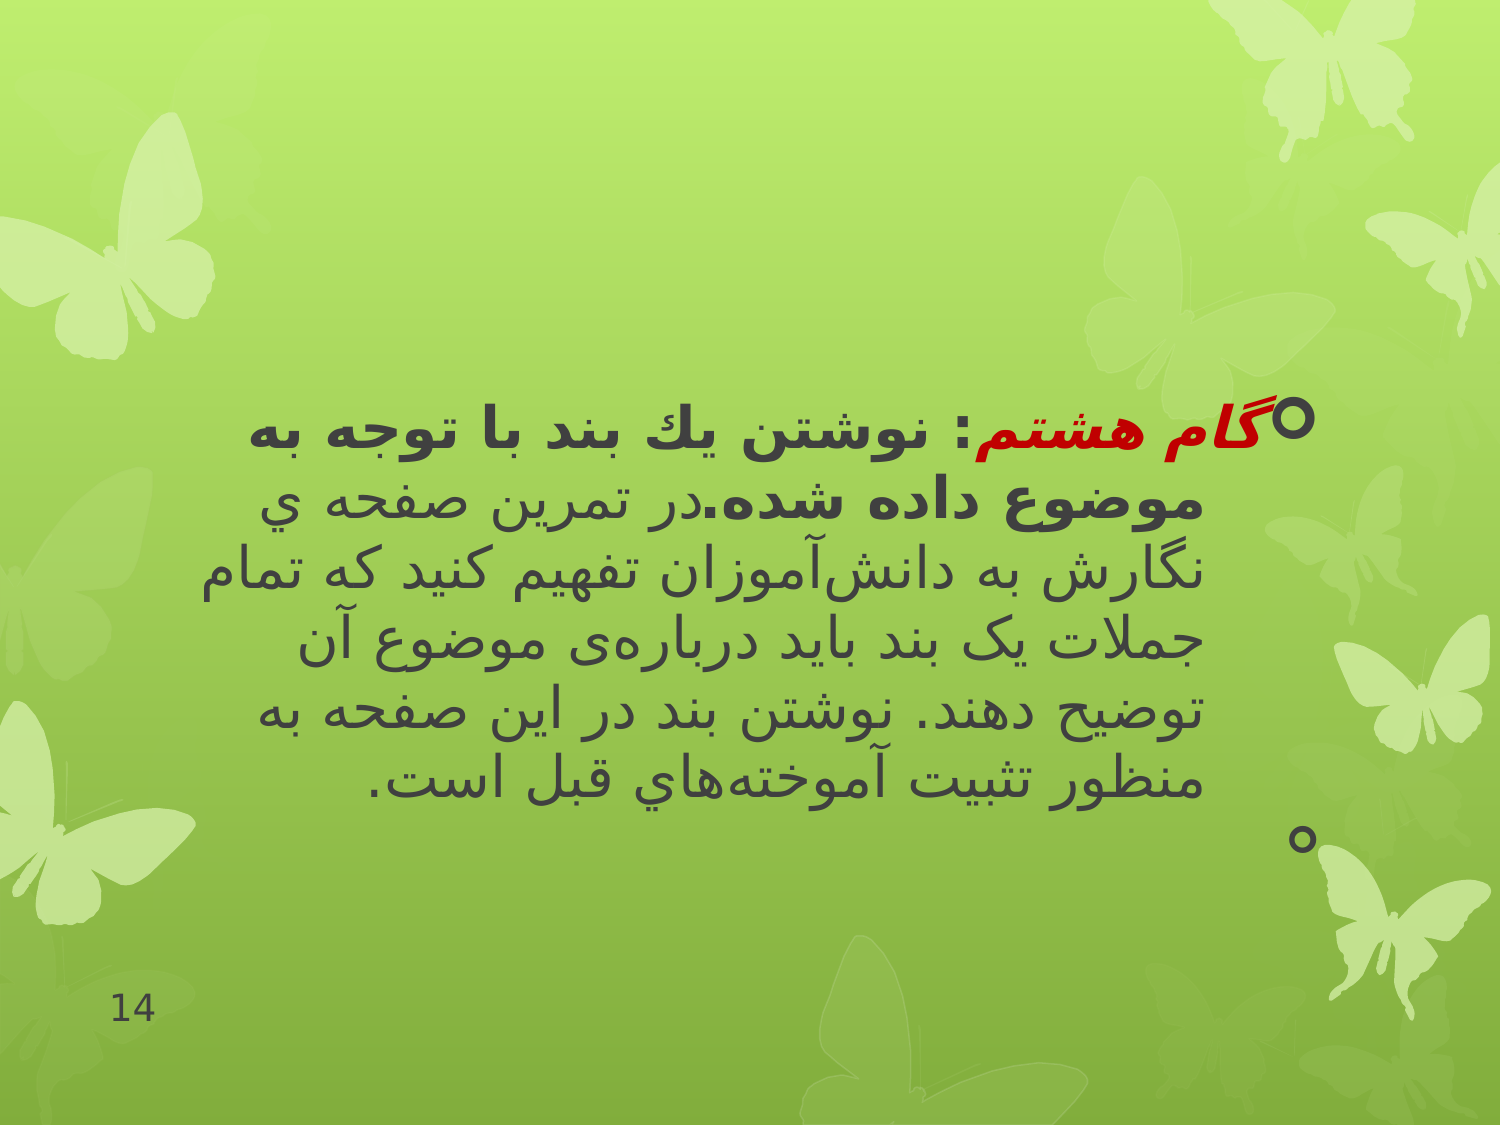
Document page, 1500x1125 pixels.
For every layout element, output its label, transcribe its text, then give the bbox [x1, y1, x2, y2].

list گام هشتم: نوشتن يك بند با توجه به موضوع داده شده.در تمرین صفحه ي نگارش به دانش‌آموزان تفهيم كنيد که تمام جملات یک بند باید درباره‌ی موضوع آن توضیح دهند. نوشتن بند در اين صفحه به منظور تثبيت آموخته‌هاي قبل است. [165, 296, 1335, 962]
text_box [94, 976, 194, 1037]
